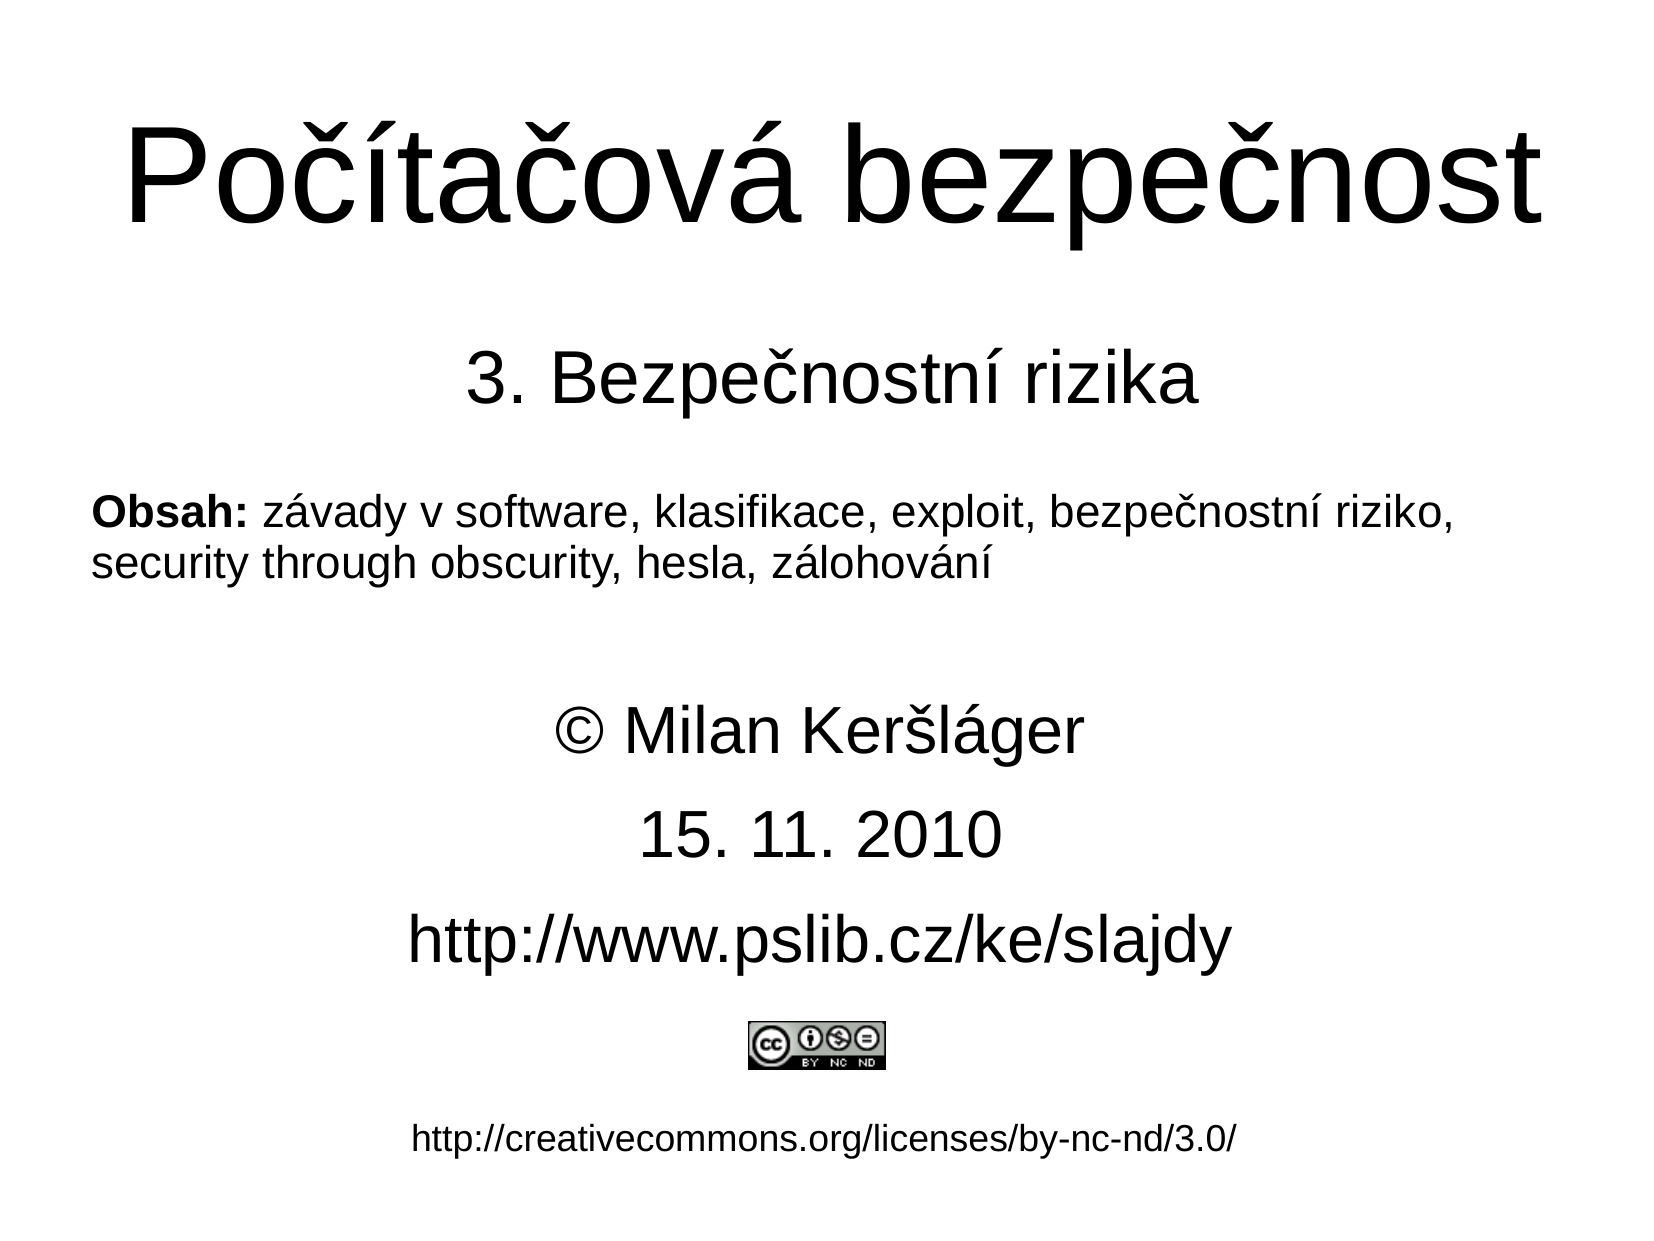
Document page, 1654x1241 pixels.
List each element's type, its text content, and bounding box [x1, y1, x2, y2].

text_box http://creativecommons.org/licenses/by-nc-nd/3.0/ [337, 1110, 1312, 1168]
text_box Obsah: závady v software, klasifikace, exploit, bezpečnostní riziko, security through obscurity, hesla, zálohování [76, 478, 1583, 596]
picture [748, 1021, 886, 1071]
title Počítačová bezpečnost 3. Bezpečnostní rizika [88, 56, 1577, 461]
list © Milan Keršláger 15.11.2010 http://www.pslib.cz/ke/slajdy [76, 693, 1565, 1081]
